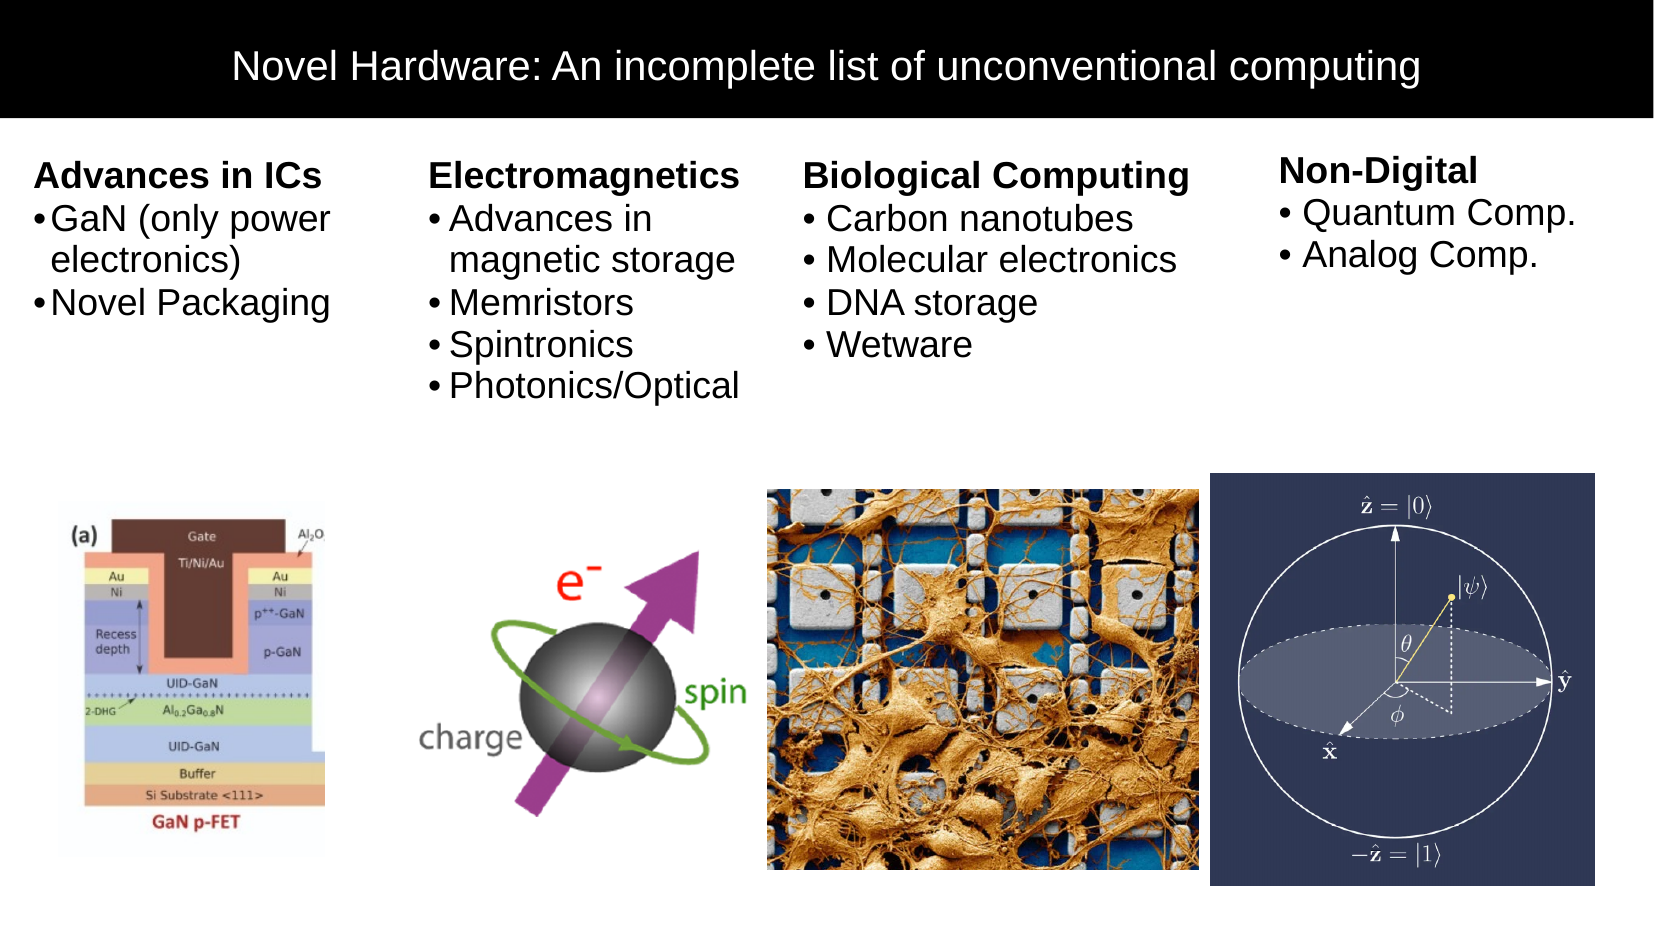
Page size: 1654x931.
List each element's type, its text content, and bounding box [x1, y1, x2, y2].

picture [1210, 473, 1595, 886]
text_box Biological Computing • Carbon nanotubes • Molecular electronics • DNA storage • Wetware [787, 147, 1206, 415]
text_box Advances in ICs • GaN (only power electronics) • Novel Packaging [18, 147, 347, 331]
text_box Non-Digital • Quantum Comp. • Analog Comp. [1263, 142, 1625, 325]
picture [413, 539, 760, 820]
text_box Electromagnetics • Advances in magnetic storage • Memristors • Spintronics • Photonics/Optical [413, 147, 756, 415]
picture [767, 489, 1199, 870]
text_box [0, 0, 1654, 119]
picture [58, 501, 325, 857]
text_box Novel Hardware: An incomplete list of unconventional computing [216, 35, 1438, 97]
